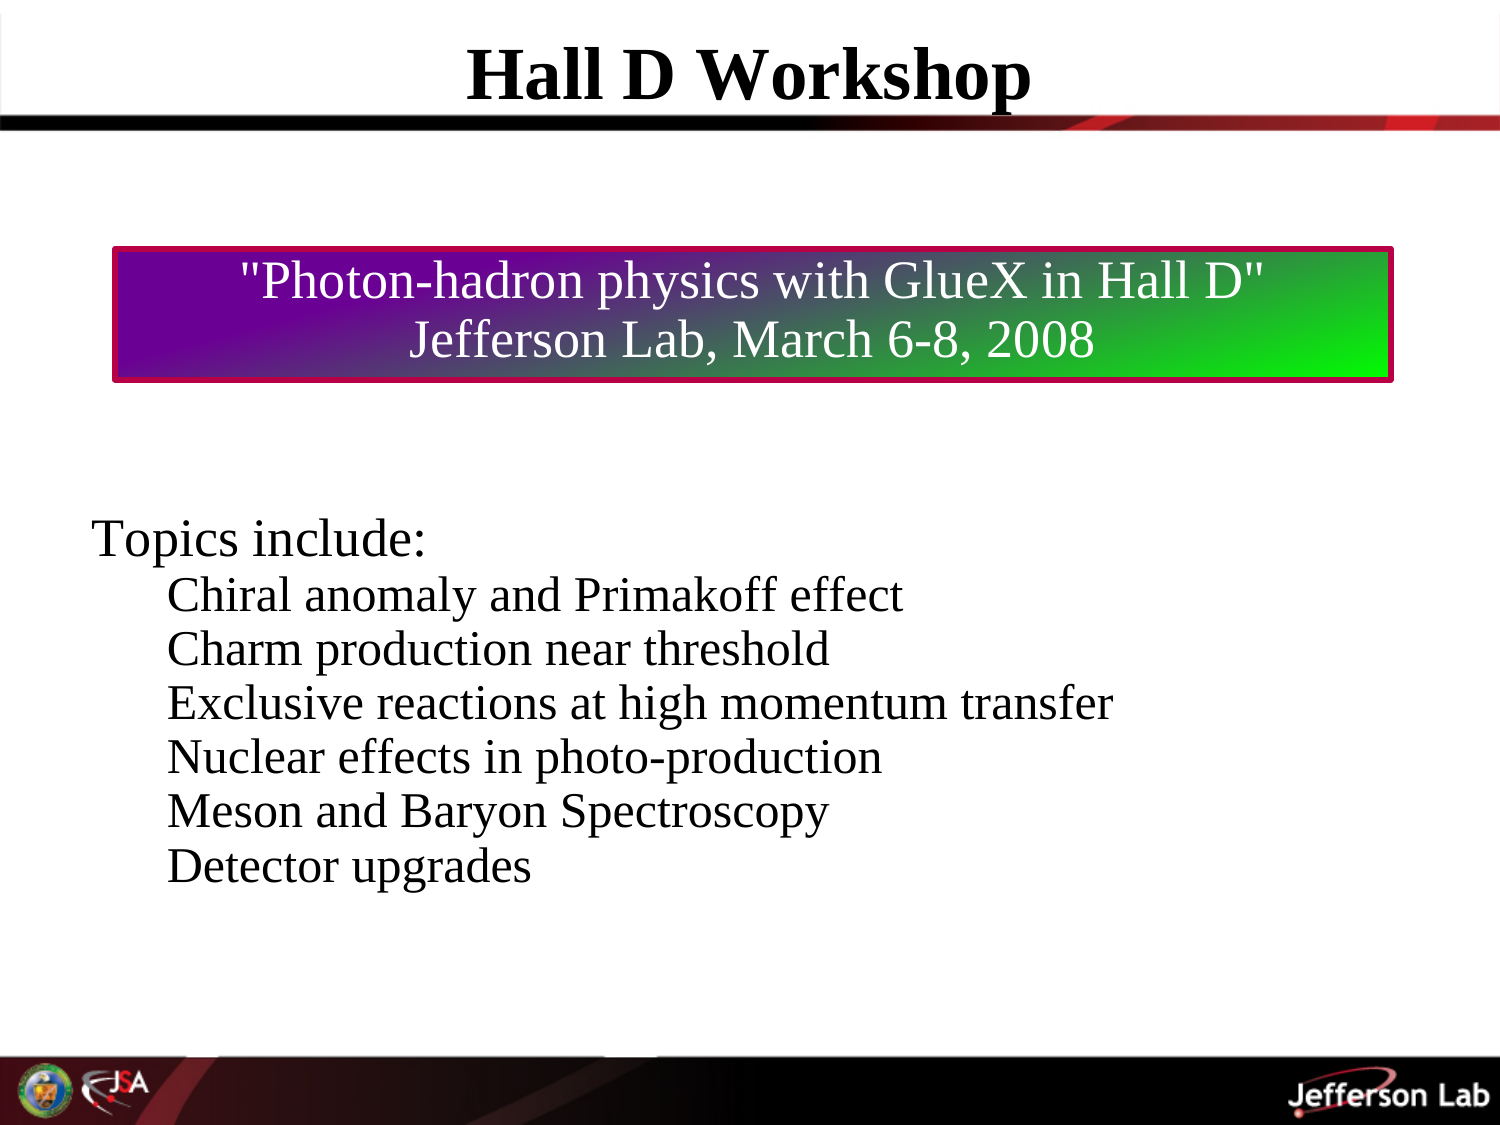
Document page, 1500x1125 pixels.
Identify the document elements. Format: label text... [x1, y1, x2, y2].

text_box Topics include: Chiral anomaly and Primakoff effect Charm production near threshold Exclusive reactions at high momentum transfer Nuclear effects in photo-production Meson and Baryon Spectroscopy Detector upgrades [79, 509, 1386, 972]
text_box "Photon-hadron physics with GlueX in Hall D" Jefferson Lab, March 6-8, 2008 [115, 248, 1391, 380]
picture [0, 0, 1500, 1125]
title Hall D Workshop [112, 0, 1388, 151]
